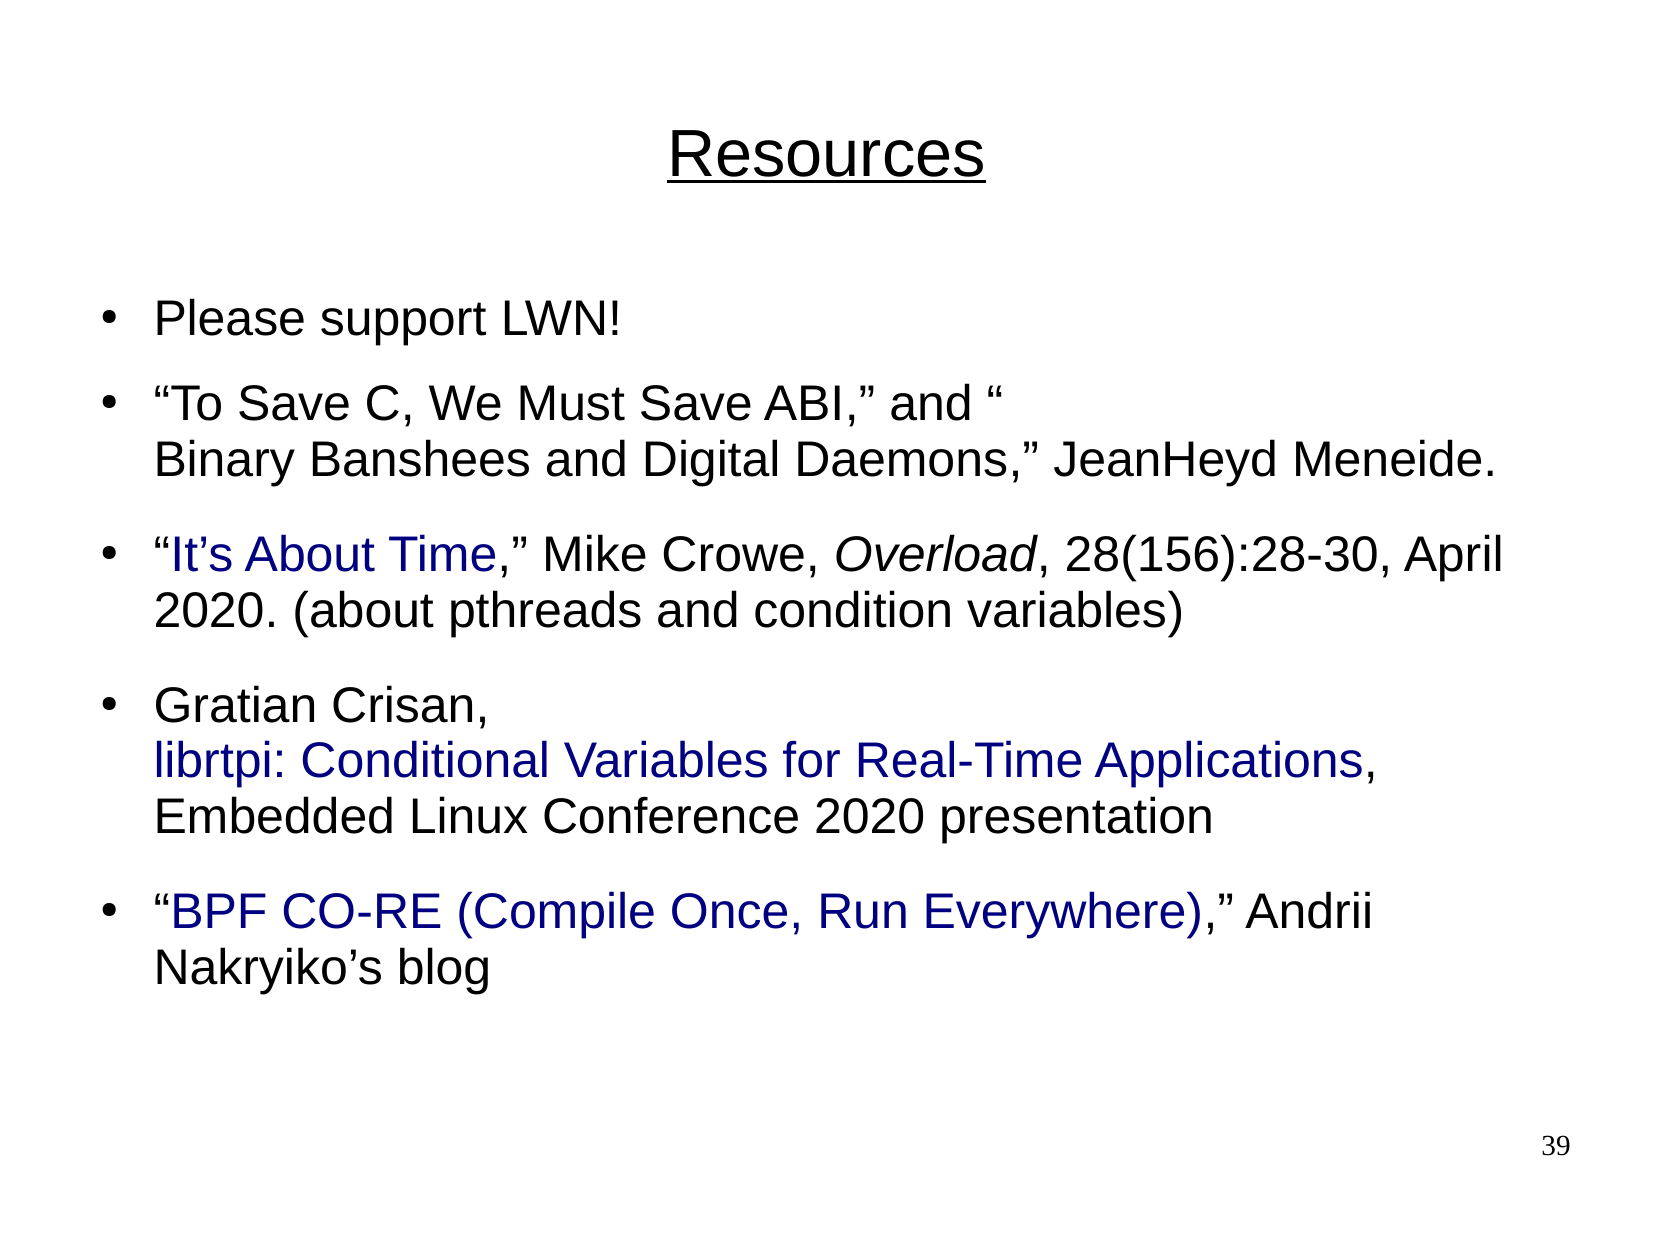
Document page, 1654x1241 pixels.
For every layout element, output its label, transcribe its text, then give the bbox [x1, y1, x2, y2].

title Resources [82, 49, 1571, 257]
list Please support LWN! “To Save C, We Must Save ABI,” and “Binary Banshees and Digital Daemons,” JeanHeyd Meneide. “It’s About Time,” Mike Crowe, Overload, 28(156):28-30, April 2020. (about pthreads and condition variables) Gratian Crisan, librtpi: Conditional Variables for Real-Time Applications, Embedded Linux Conference 2020 presentation “BPF CO-RE (Compile Once, Run Everywhere),” Andrii Nakryiko’s blog [82, 290, 1571, 1010]
